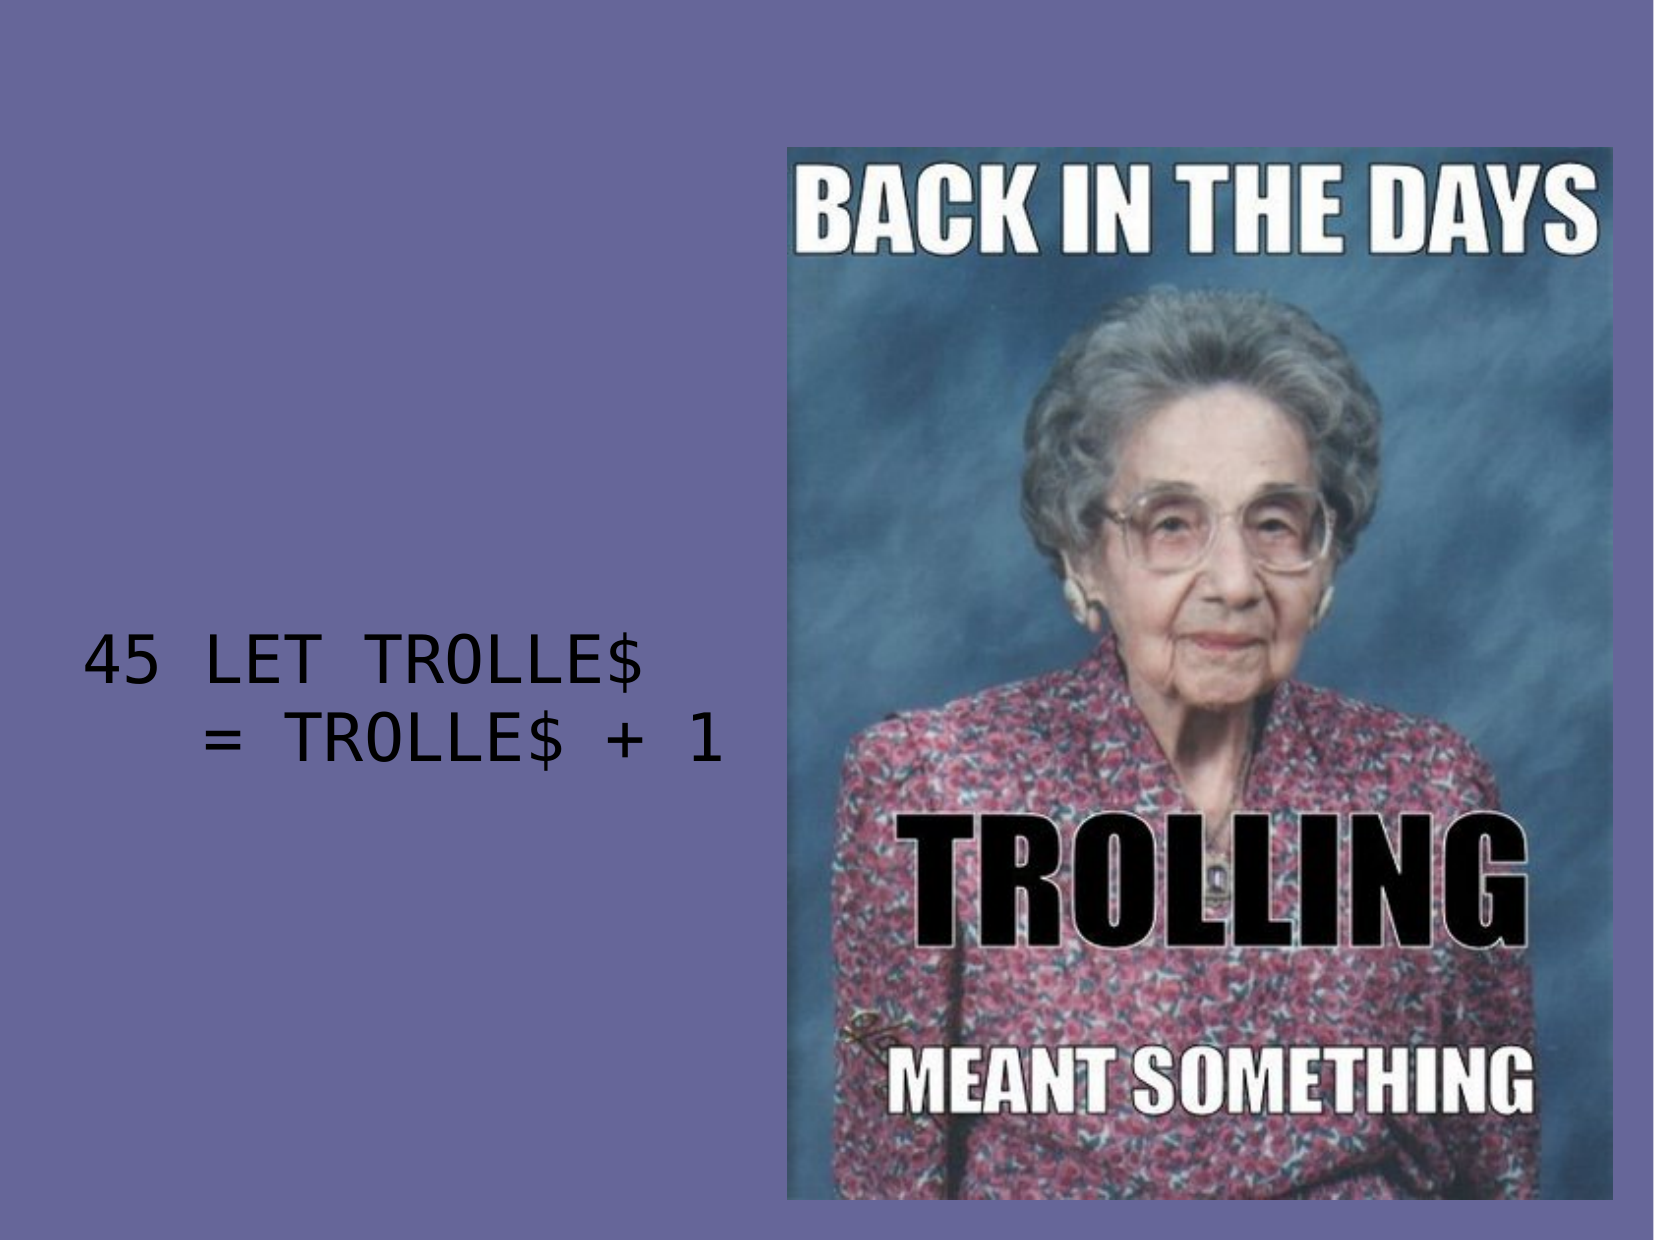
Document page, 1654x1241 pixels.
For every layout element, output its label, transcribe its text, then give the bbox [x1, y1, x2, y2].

picture [787, 147, 1613, 1201]
subtitle 45 LET TROLLE$ = TROLLE$ + 1 [82, 297, 787, 1102]
